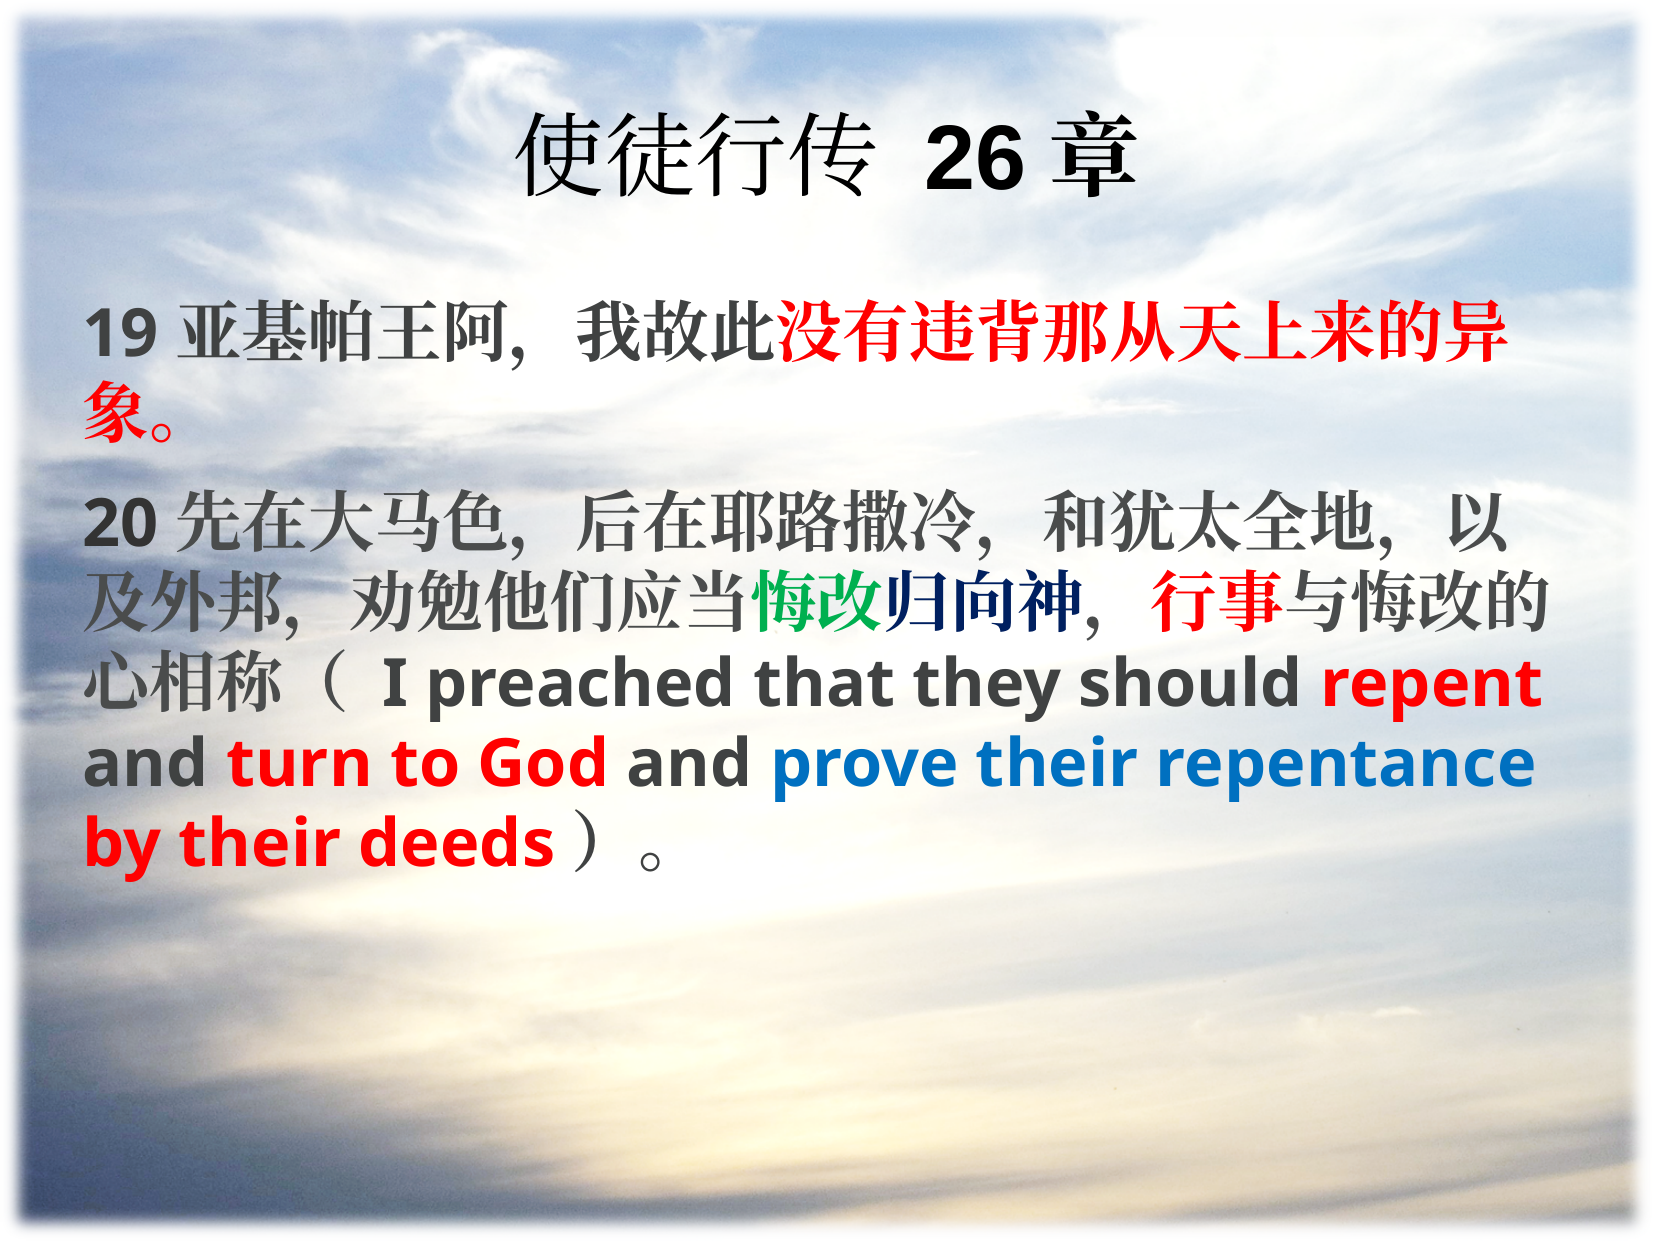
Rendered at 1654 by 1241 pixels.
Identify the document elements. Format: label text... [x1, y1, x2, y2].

title 使徒行传 26章 [82, 49, 1571, 257]
list 19亚基帕王阿，我故此没有违背那从天上来的异象。 20先在大马色，后在耶路撒冷，和犹太全地，以及外邦，劝勉他们应当悔改归向神，行事与悔改的心相称（ I preached that they should repent and turn to God and prove their repentance by their deeds）。 [82, 290, 1571, 1109]
picture [0, 0, 1654, 1241]
